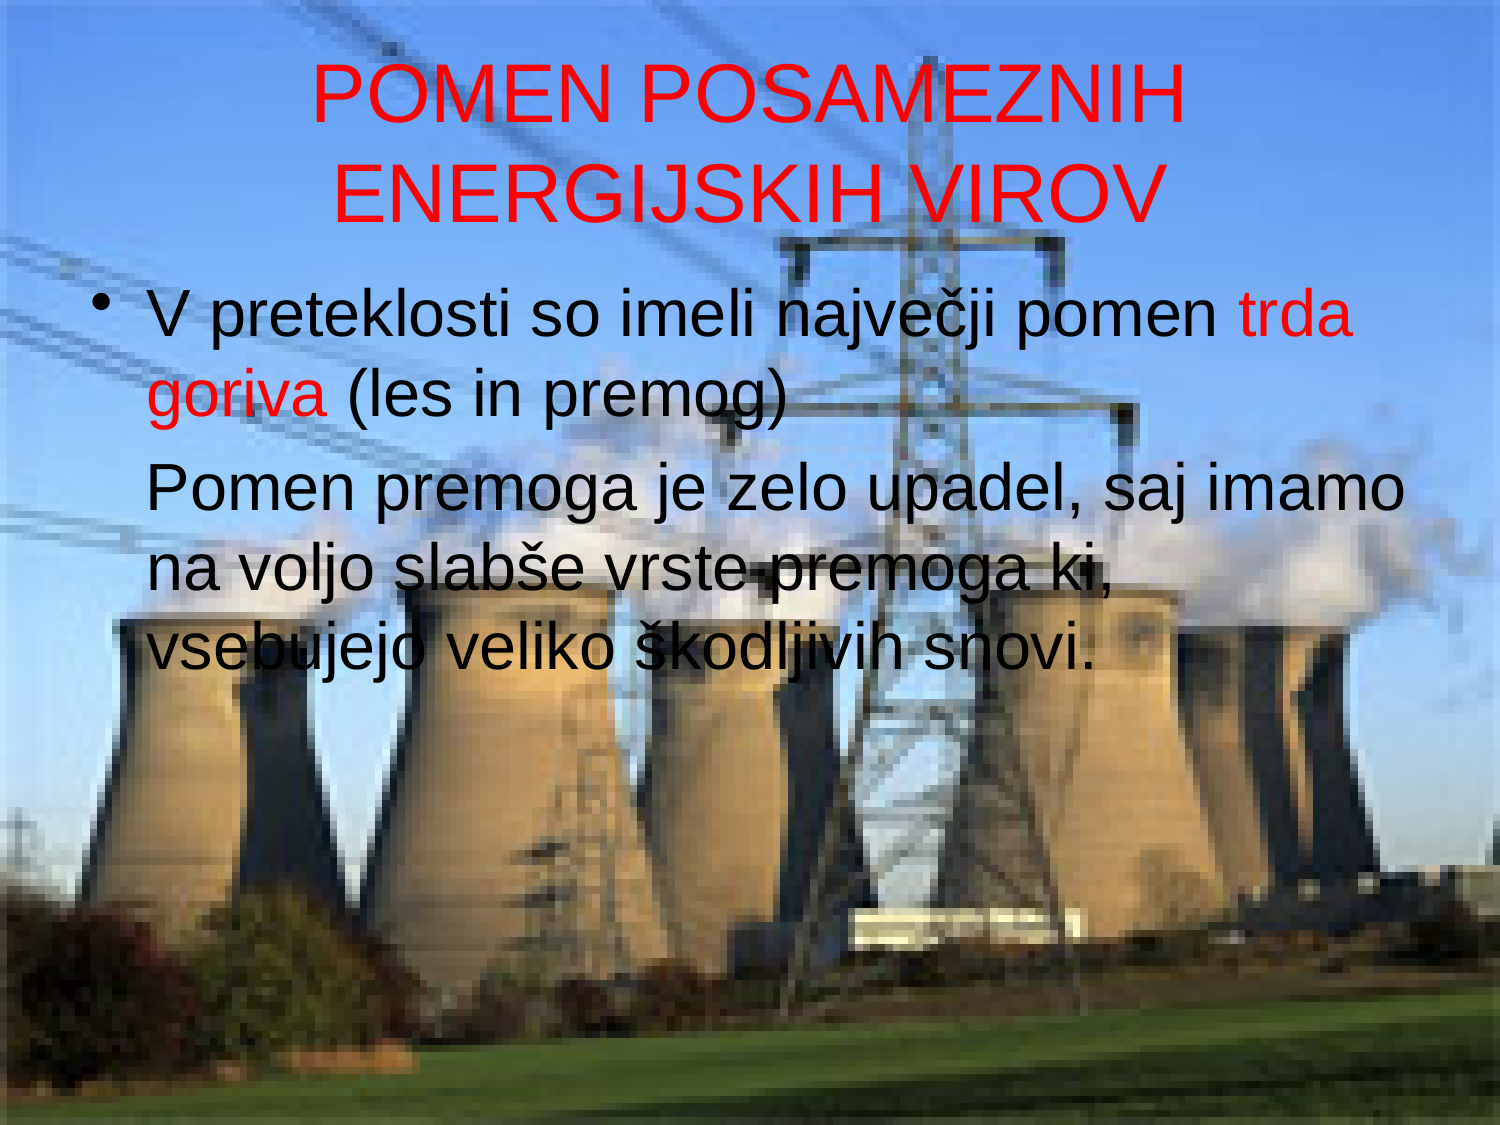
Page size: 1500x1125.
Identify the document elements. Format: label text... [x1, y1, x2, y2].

list V preteklosti so imeli največji pomen trda goriva (les in premog) Pomen premoga je zelo upadel, saj imamo na voljo slabše vrste premoga ki, vsebujejo veliko škodljivih snovi. [75, 262, 1425, 1005]
title POMEN POSAMEZNIH ENERGIJSKIH VIROV [75, 45, 1425, 233]
picture [0, 0, 1500, 1125]
